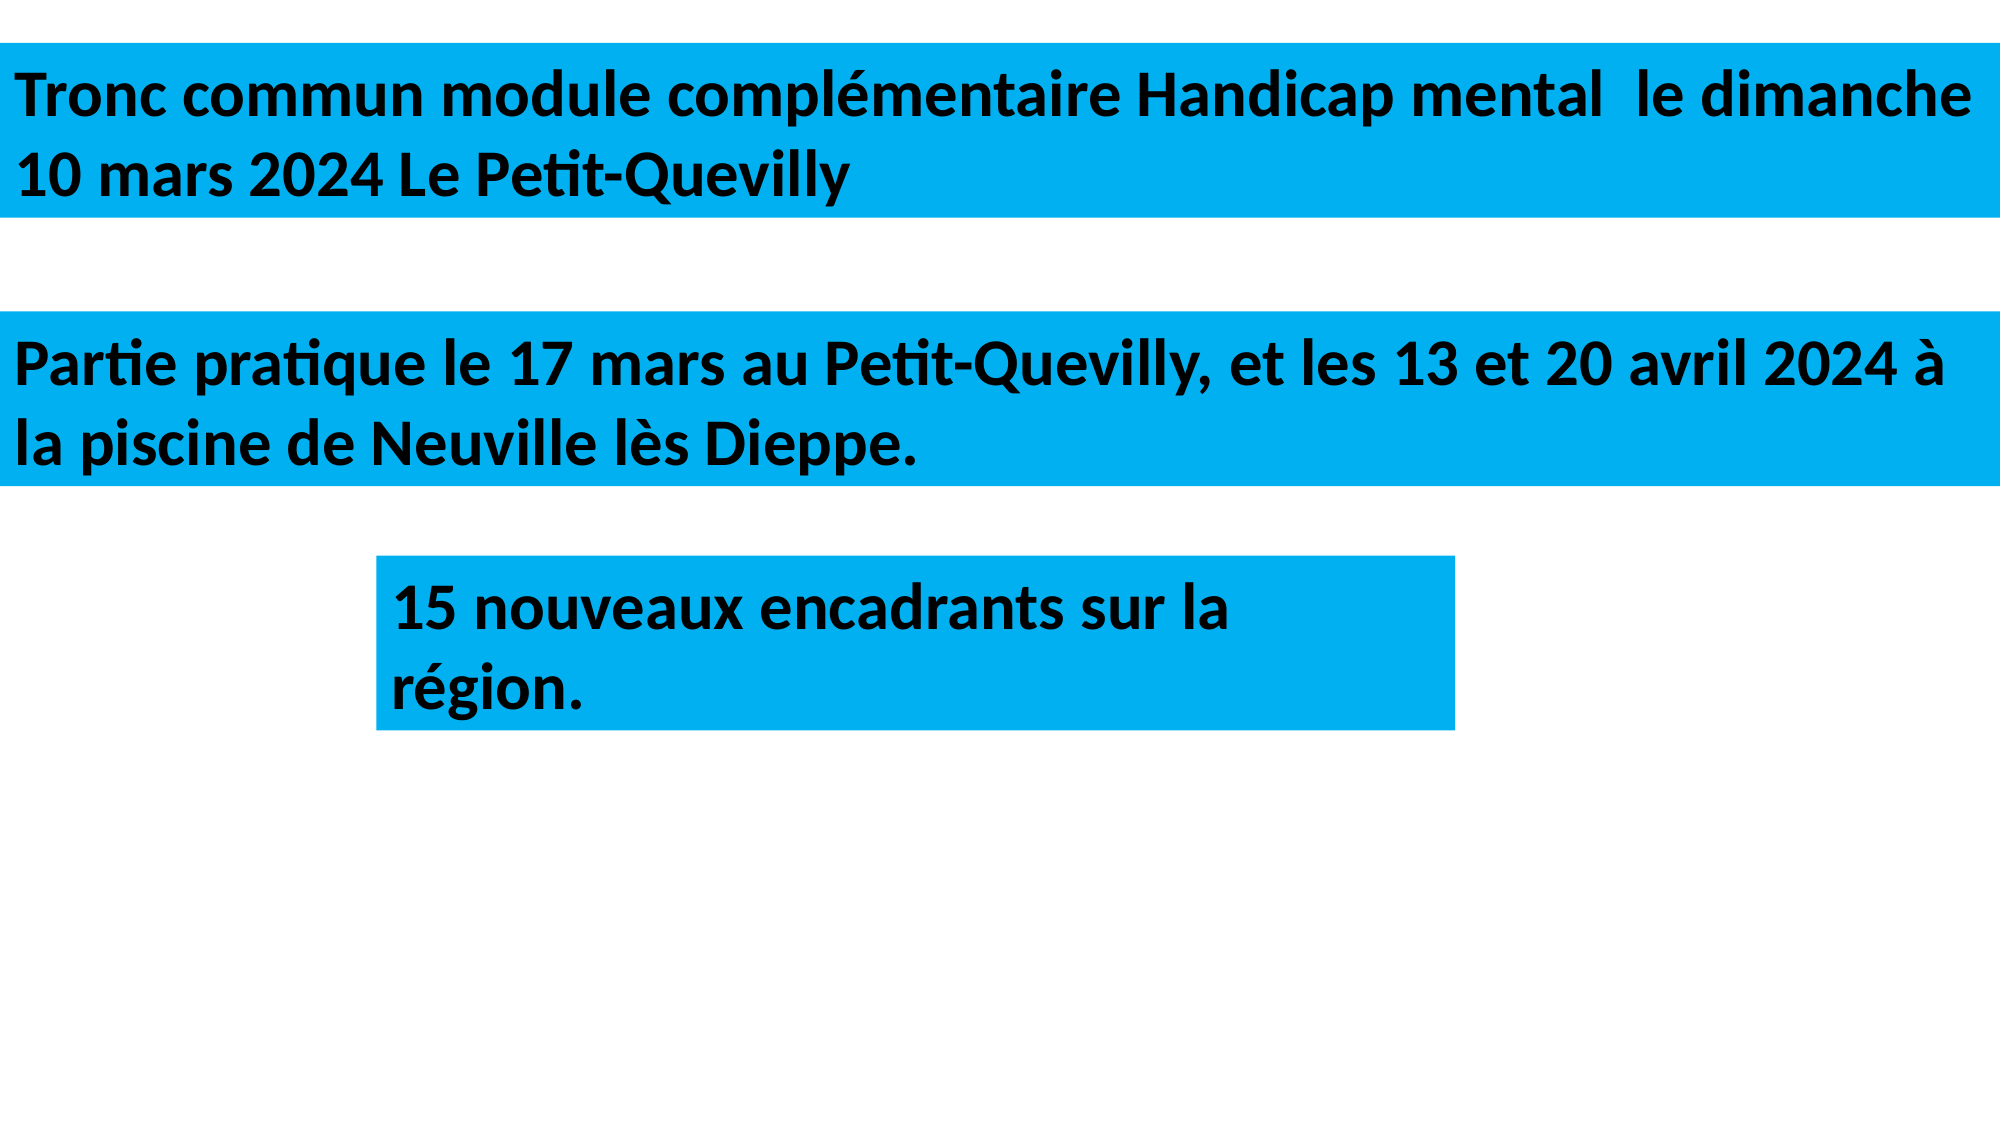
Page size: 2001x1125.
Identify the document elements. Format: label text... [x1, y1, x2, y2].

text_box 15 nouveaux encadrants sur la région. [376, 555, 1456, 731]
text_box Tronc commun module complémentaire Handicap mental le dimanche 10 mars 2024 Le Petit-Quevilly [0, 42, 2000, 218]
text_box Partie pratique le 17 mars au Petit-Quevilly, et les 13 et 20 avril 2024 à la piscine de Neuville lès Dieppe. [0, 311, 2000, 487]
